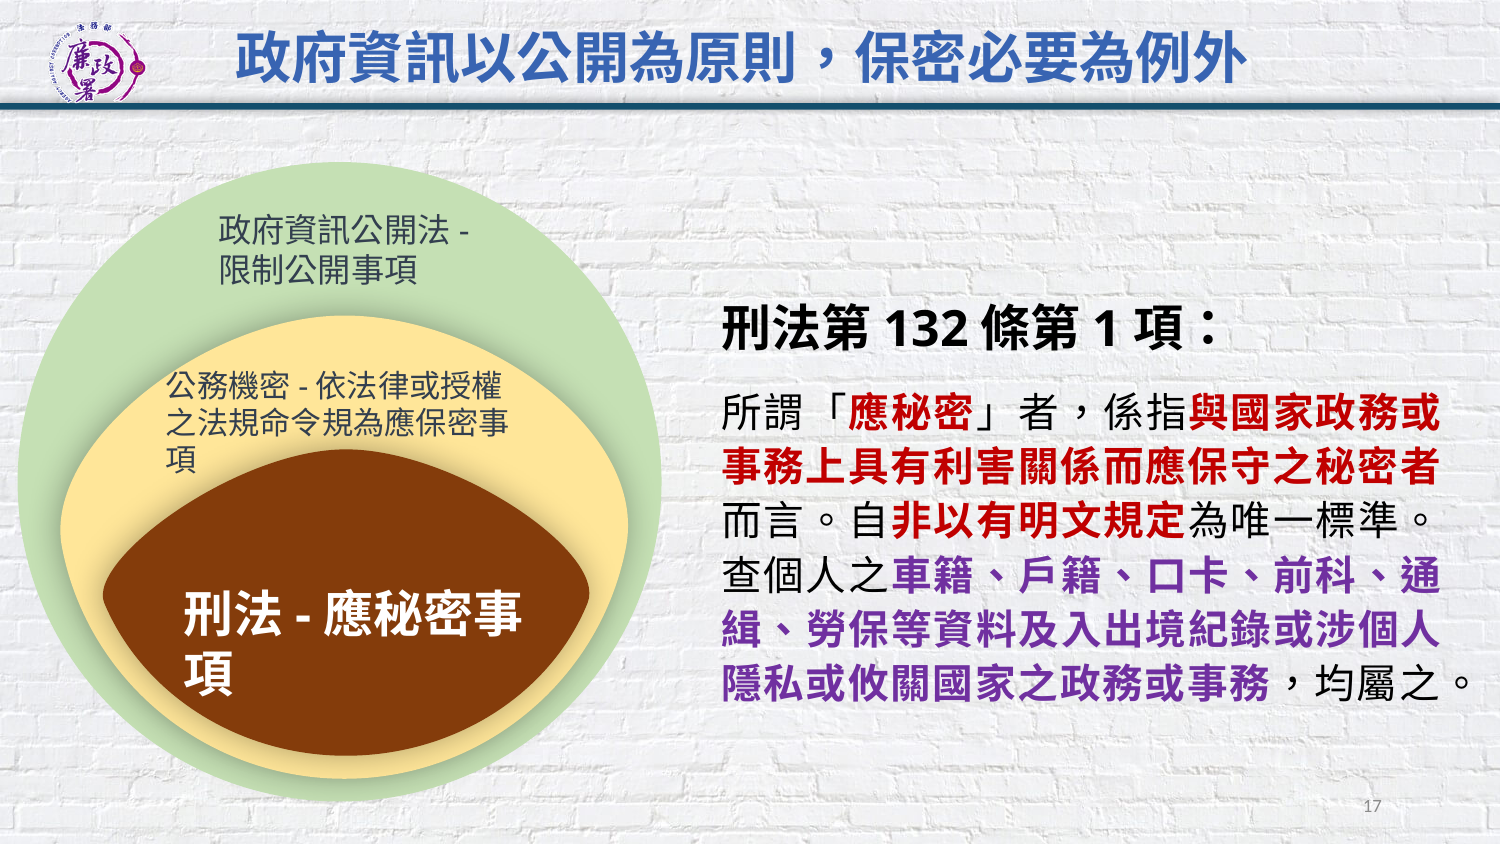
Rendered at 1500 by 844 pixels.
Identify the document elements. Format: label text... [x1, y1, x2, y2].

picture [0, 0, 1500, 844]
text_box [0, 103, 40, 110]
text_box 刑法-應秘密事項 [168, 574, 576, 750]
text_box [152, 103, 1500, 110]
text_box 政府資訊公開法-限制公開事項 [203, 201, 497, 297]
text_box 公務機密-依法律或授權之法規命令規為應保密事項 [151, 358, 549, 486]
text_box [17, 162, 662, 802]
slide_number <編號> [1059, 782, 1397, 827]
text_box 刑法第132條第1項： 所謂「應秘密」者，係指與國家政務或事務上具有利害關係而應保守之秘密者而言。自非以有明文規定為唯一標準。查個人之車籍、戶籍、口卡、前科、通緝、勞保等資料及入出境紀錄或涉個人隱私或攸關國家之政務或事務，均屬之。 [706, 294, 1457, 714]
text_box 政府資訊以公開為原則，保密必要為例外 [152, 22, 1333, 91]
